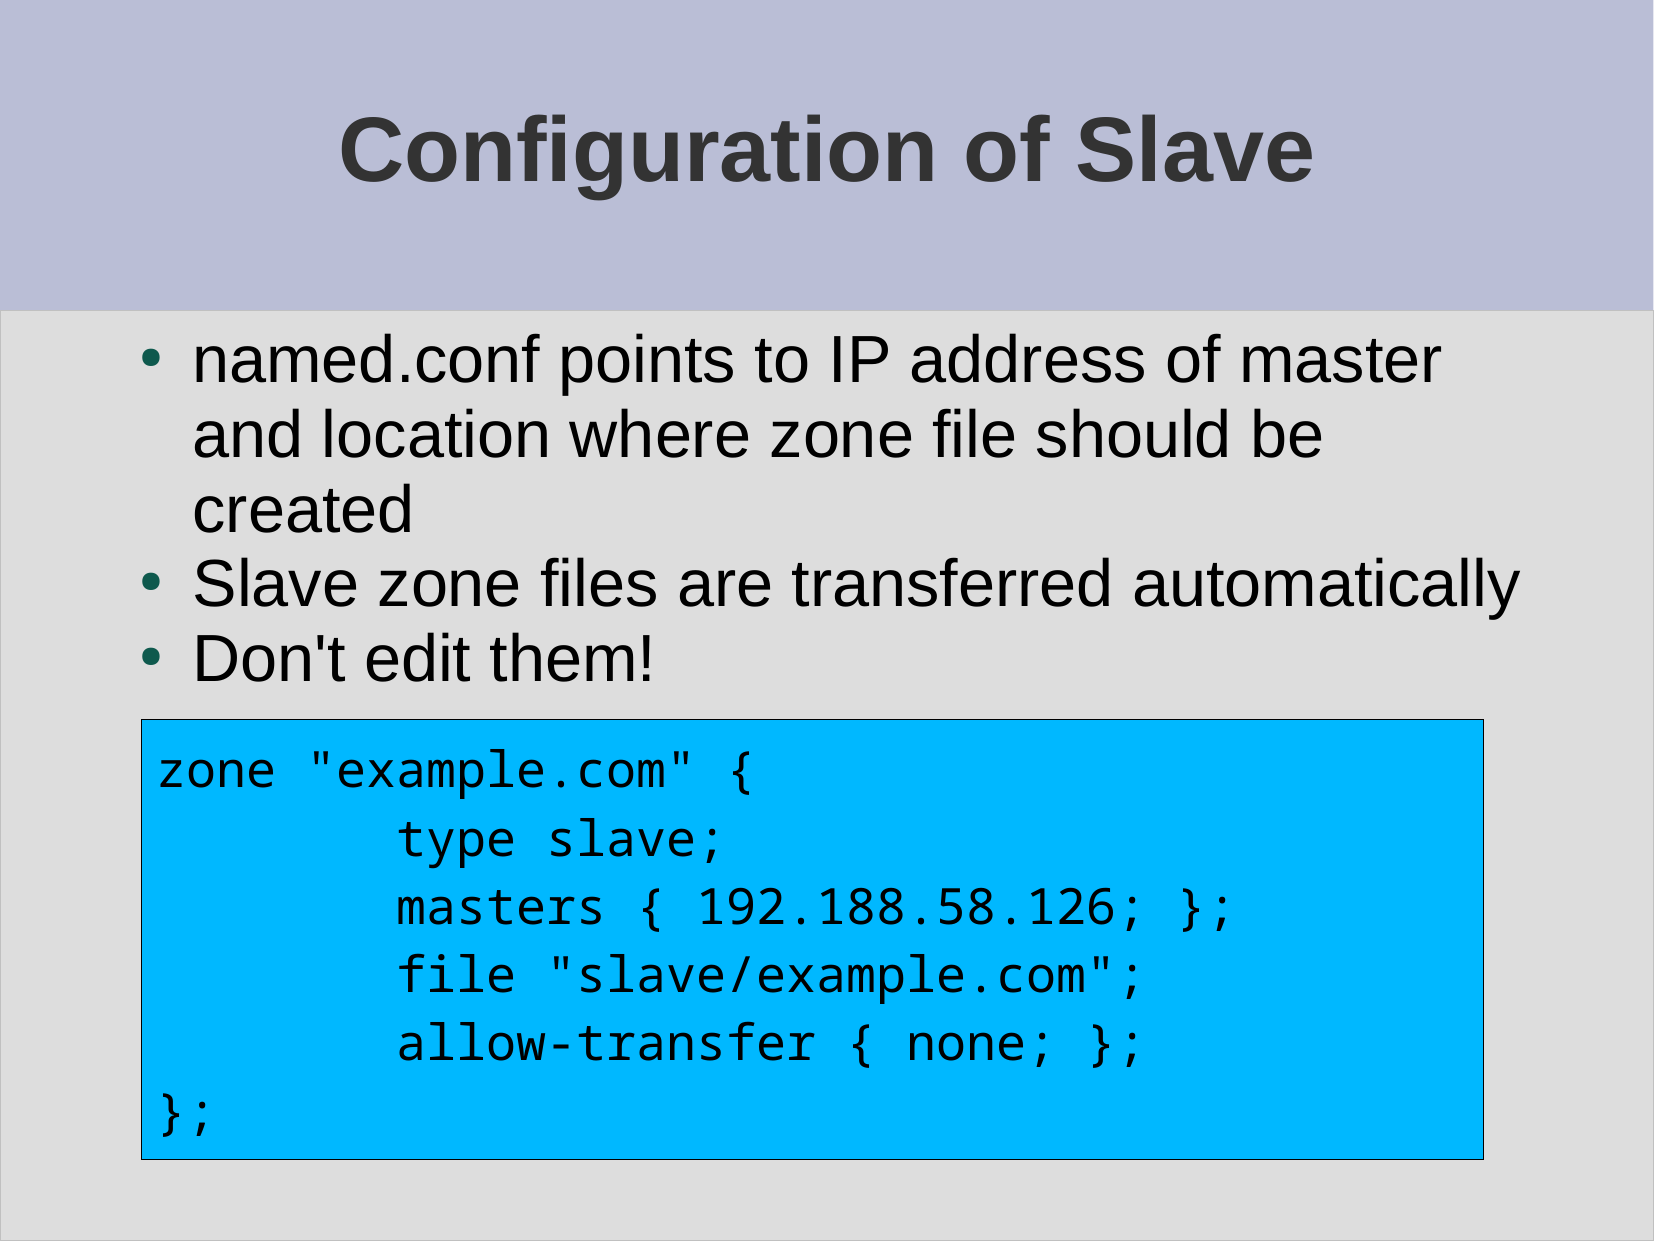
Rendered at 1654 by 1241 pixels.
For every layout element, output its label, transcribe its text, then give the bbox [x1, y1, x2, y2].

list named.conf points to IP address of master and location where zone file should be created Slave zone files are transferred automatically Don't edit them! [121, 322, 1561, 1132]
title Configuration of Slave [121, 46, 1534, 254]
text_box zone "example.com" { type slave; masters { 192.188.58.126; }; file "slave/example.com"; allow-transfer { none; }; }; [141, 719, 1484, 1090]
